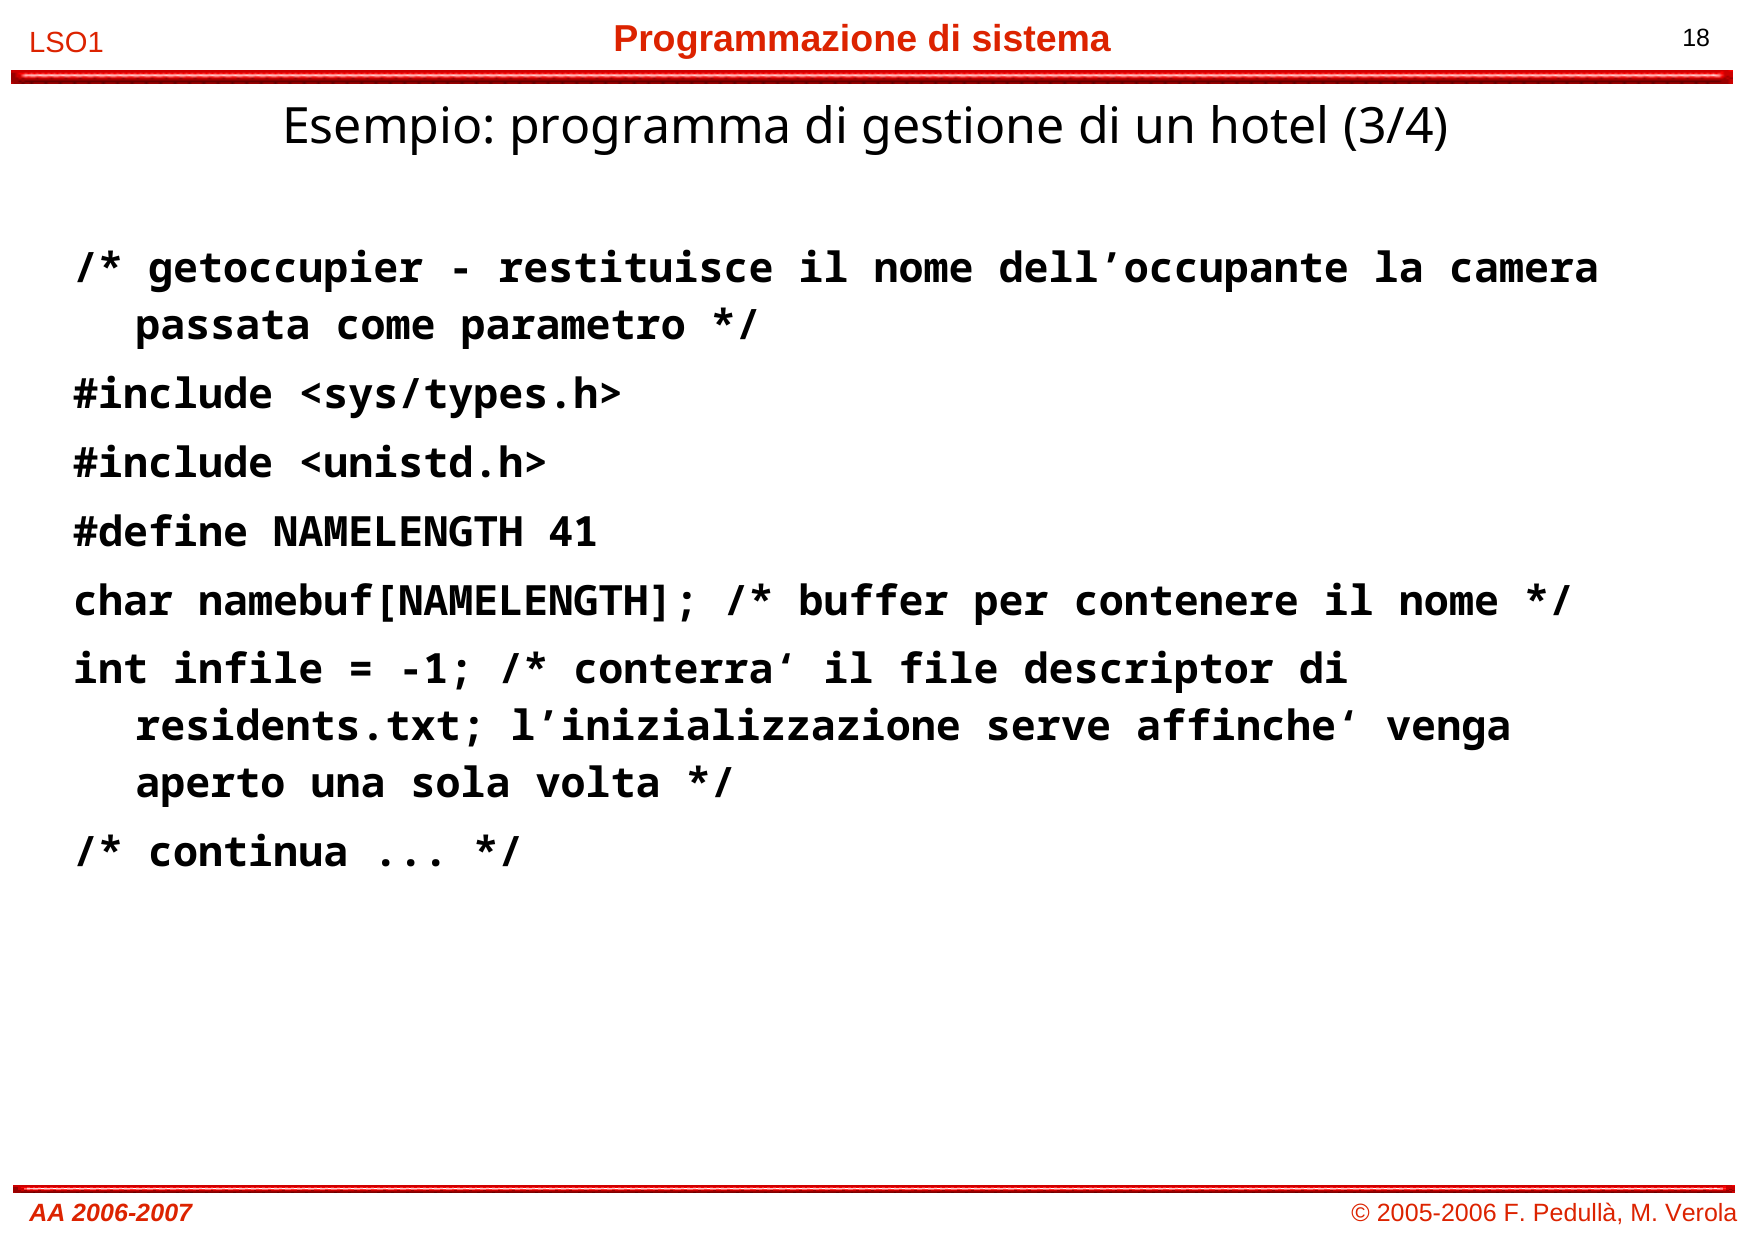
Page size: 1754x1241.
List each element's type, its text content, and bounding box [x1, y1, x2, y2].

picture [13, 1185, 1735, 1193]
title Esempio: programma di gestione di un hotel (3/4) [194, 78, 1537, 174]
picture [11, 70, 1733, 84]
list /* getoccupier - restituisce il nome dell’occupante la camera passata come parametro */ #include <sys/types.h> #include <unistd.h> #define NAMELENGTH 41 char namebuf[NAMELENGTH]; /* buffer per contenere il nome */ int infile = -1; /* conterra‘ il file descriptor di residents.txt; l’inizializzazione serve affinche‘ venga aperto una sola volta */ /* continua ... */ [58, 230, 1696, 997]
